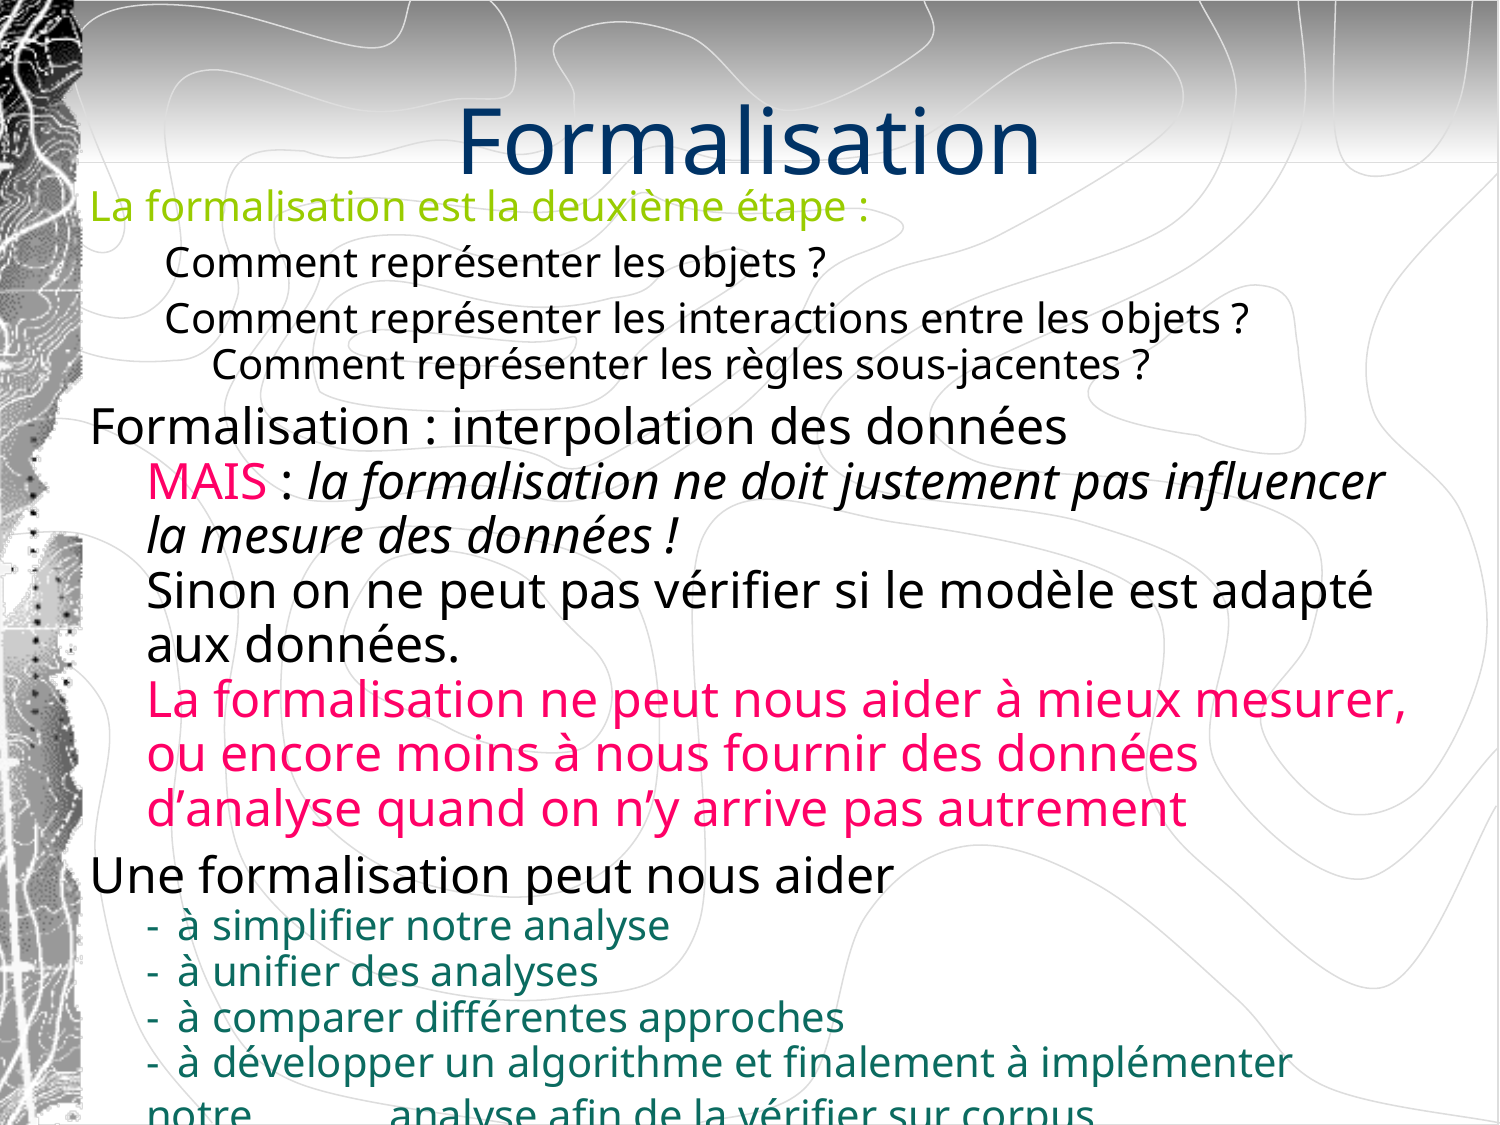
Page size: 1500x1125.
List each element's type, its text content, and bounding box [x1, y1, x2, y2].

list La formalisation est la deuxième étape : Comment représenter les objets ? Comment représenter les interactions entre les objets ? Comment représenter les règles sous-jacentes ? Formalisation : interpolation des données MAIS : la formalisation ne doit justement pas influencer la mesure des données ! Sinon on ne peut pas vérifier si le modèle est adapté aux données. La formalisation ne peut nous aider à mieux mesurer, ou encore moins à nous fournir des données d’analyse quand on n’y arrive pas autrement Une formalisation peut nous aider - à simplifier notre analyse - à unifier des analyses - à comparer différentes approches - à développer un algorithme et finalement à implémenter notre analyse afin de la vérifier sur corpus [75, 177, 1426, 1099]
title Formalisation [75, 45, 1426, 177]
